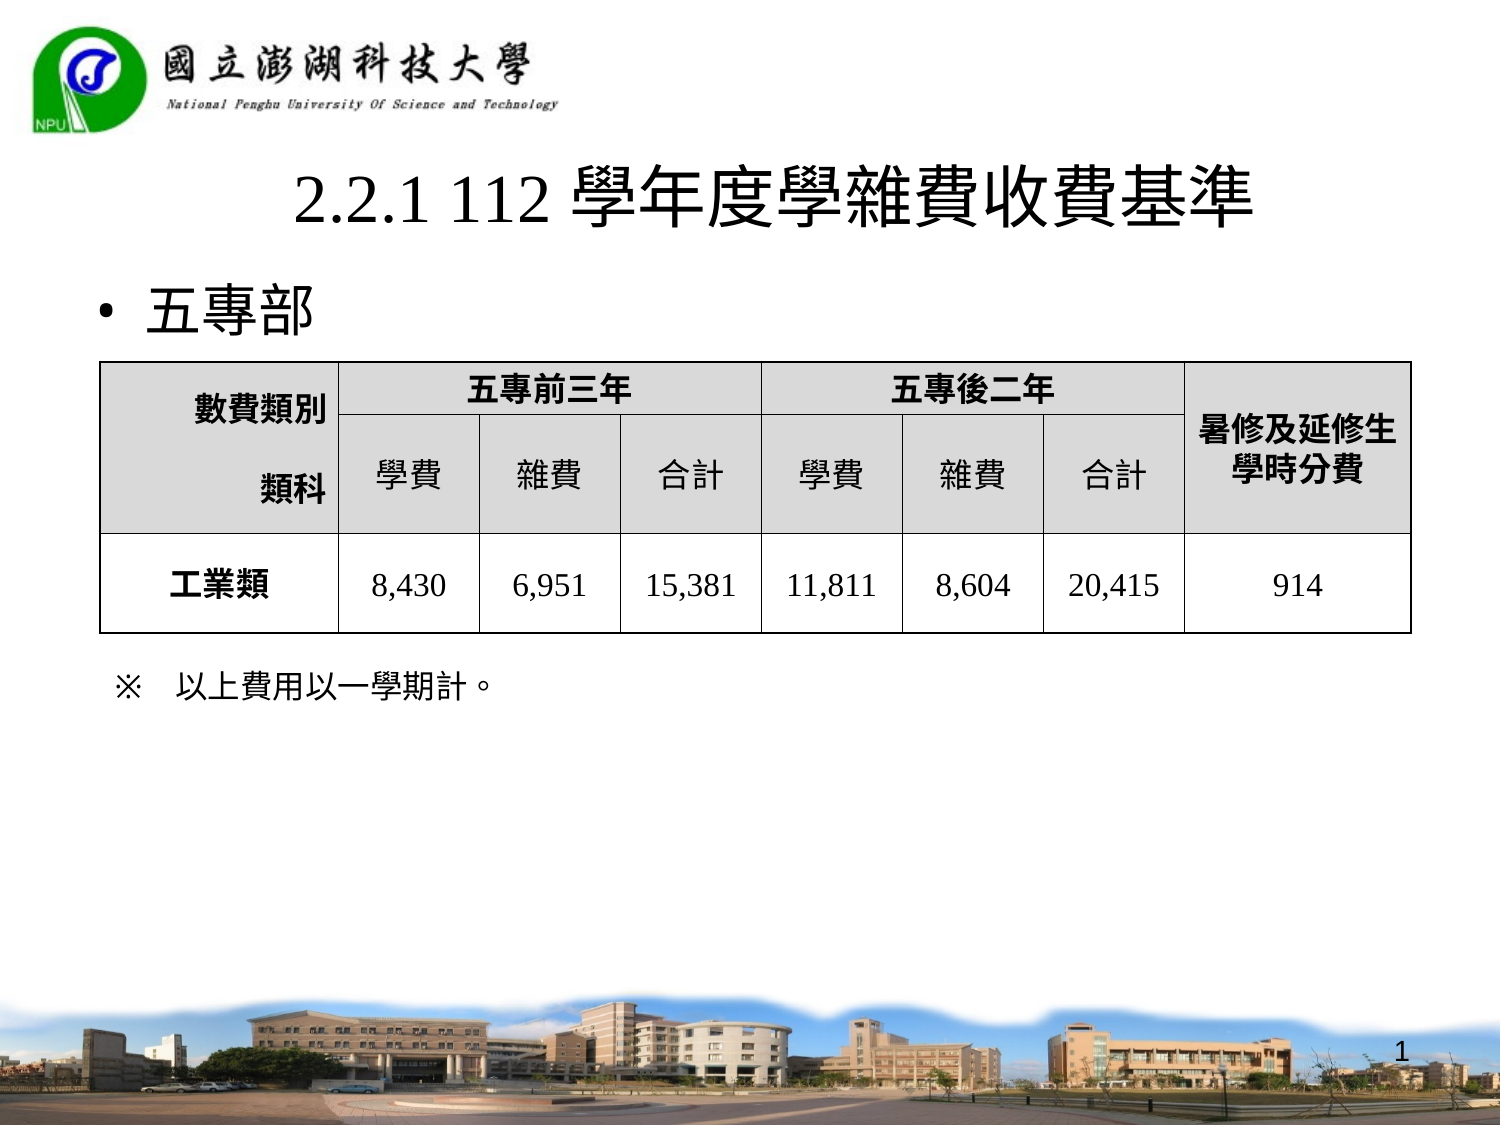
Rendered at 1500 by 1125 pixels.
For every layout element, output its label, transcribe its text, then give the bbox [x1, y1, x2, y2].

table_cell 8,430 [339, 534, 479, 632]
table_cell 學費 [339, 415, 479, 533]
table_cell 914 [1185, 534, 1410, 632]
table_cell 雜費 [903, 415, 1043, 533]
table_header 暑修及延修生 學時分費 [1185, 363, 1410, 533]
table_cell 11,811 [762, 534, 902, 632]
table_cell 學費 [762, 415, 902, 533]
table_cell 雜費 [480, 415, 620, 533]
table_header 數費類別 類科 [101, 363, 338, 533]
table_cell 工業類 [101, 534, 338, 632]
table_cell 20,415 [1044, 534, 1184, 632]
table_header 五專後二年 [762, 363, 1184, 414]
table_header 五專前三年 [339, 363, 761, 414]
table_cell 合計 [621, 415, 761, 533]
picture [0, 0, 1500, 1125]
list 五專部 ※ 以上費用以一學期計。 [74, 267, 1425, 717]
table_cell 15,381 [621, 534, 761, 632]
table_cell 6,951 [480, 534, 620, 632]
text_box <編號> [1074, 1024, 1426, 1103]
table_cell 8,604 [903, 534, 1043, 632]
table_cell 合計 [1044, 415, 1184, 533]
title 2.2.1 112學年度學雜費收費基準 [100, 136, 1451, 253]
